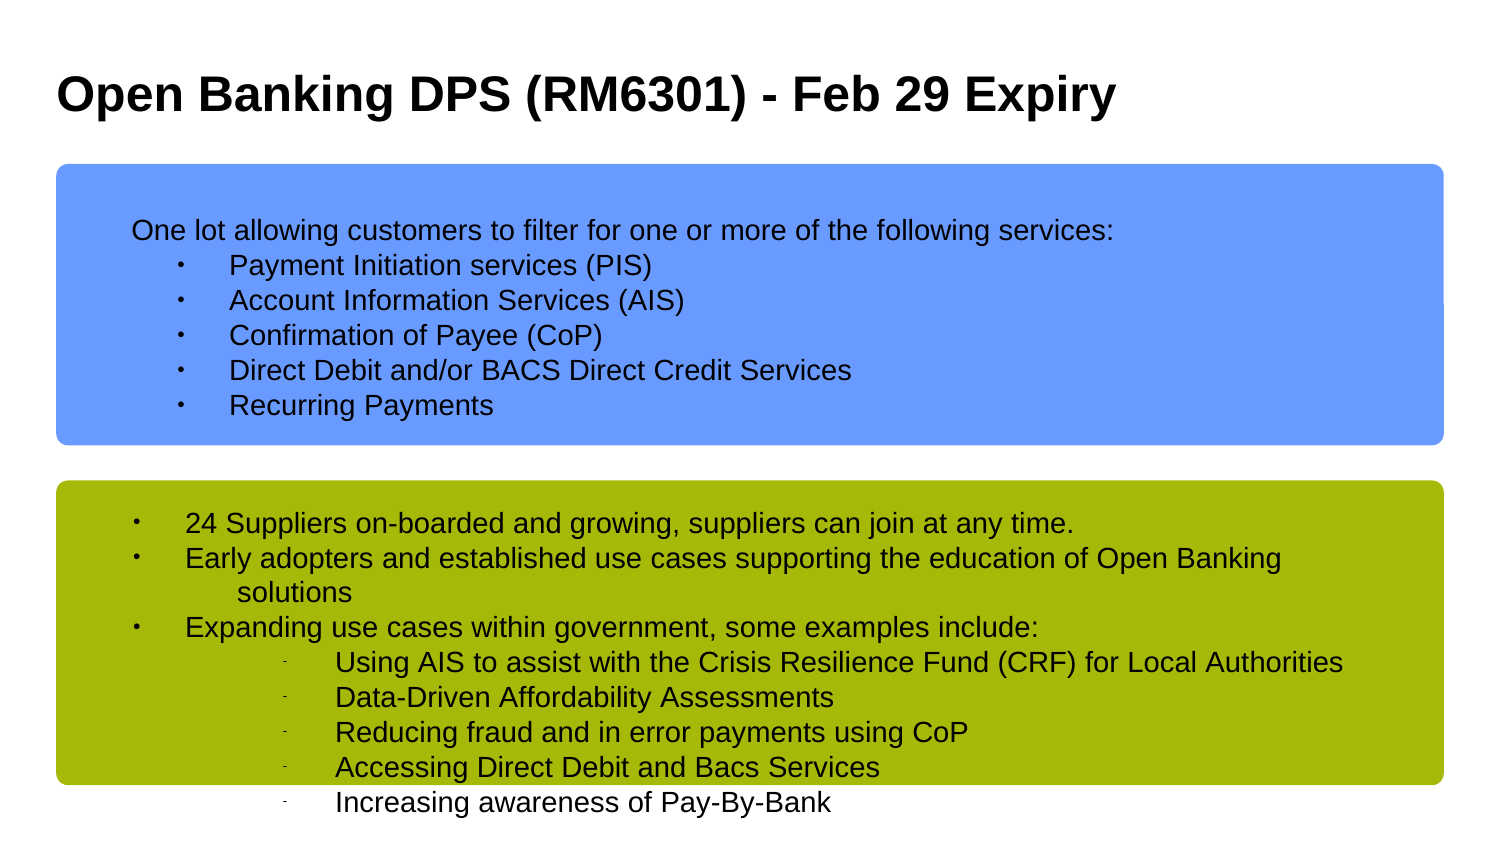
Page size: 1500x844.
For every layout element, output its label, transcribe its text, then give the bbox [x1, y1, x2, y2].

text_box [56, 480, 1444, 786]
title Open Banking DPS (RM6301) - Feb 29 Expiry [56, 56, 1444, 127]
text_box One lot allowing customers to filter for one or more of the following services: Payment Initiation services (PIS) Account Information Services (AIS) Confirmation of Payee (CoP) Direct Debit and/or BACS Direct Credit Services Recurring Payments [131, 164, 1369, 414]
text_box [56, 163, 1444, 446]
text_box 24 Suppliers on-boarded and growing, suppliers can join at any time. Early adopters and established use cases supporting the education of Open Banking solutions Expanding use cases within government, some examples include: Using AIS to assist with the Crisis Resilience Fund (CRF) for Local Authorities Data-Driven Affordability Assessments Reducing fraud and in error payments using CoP Accessing Direct Debit and Bacs Services Increasing awareness of Pay-By-Bank [87, 503, 1379, 762]
